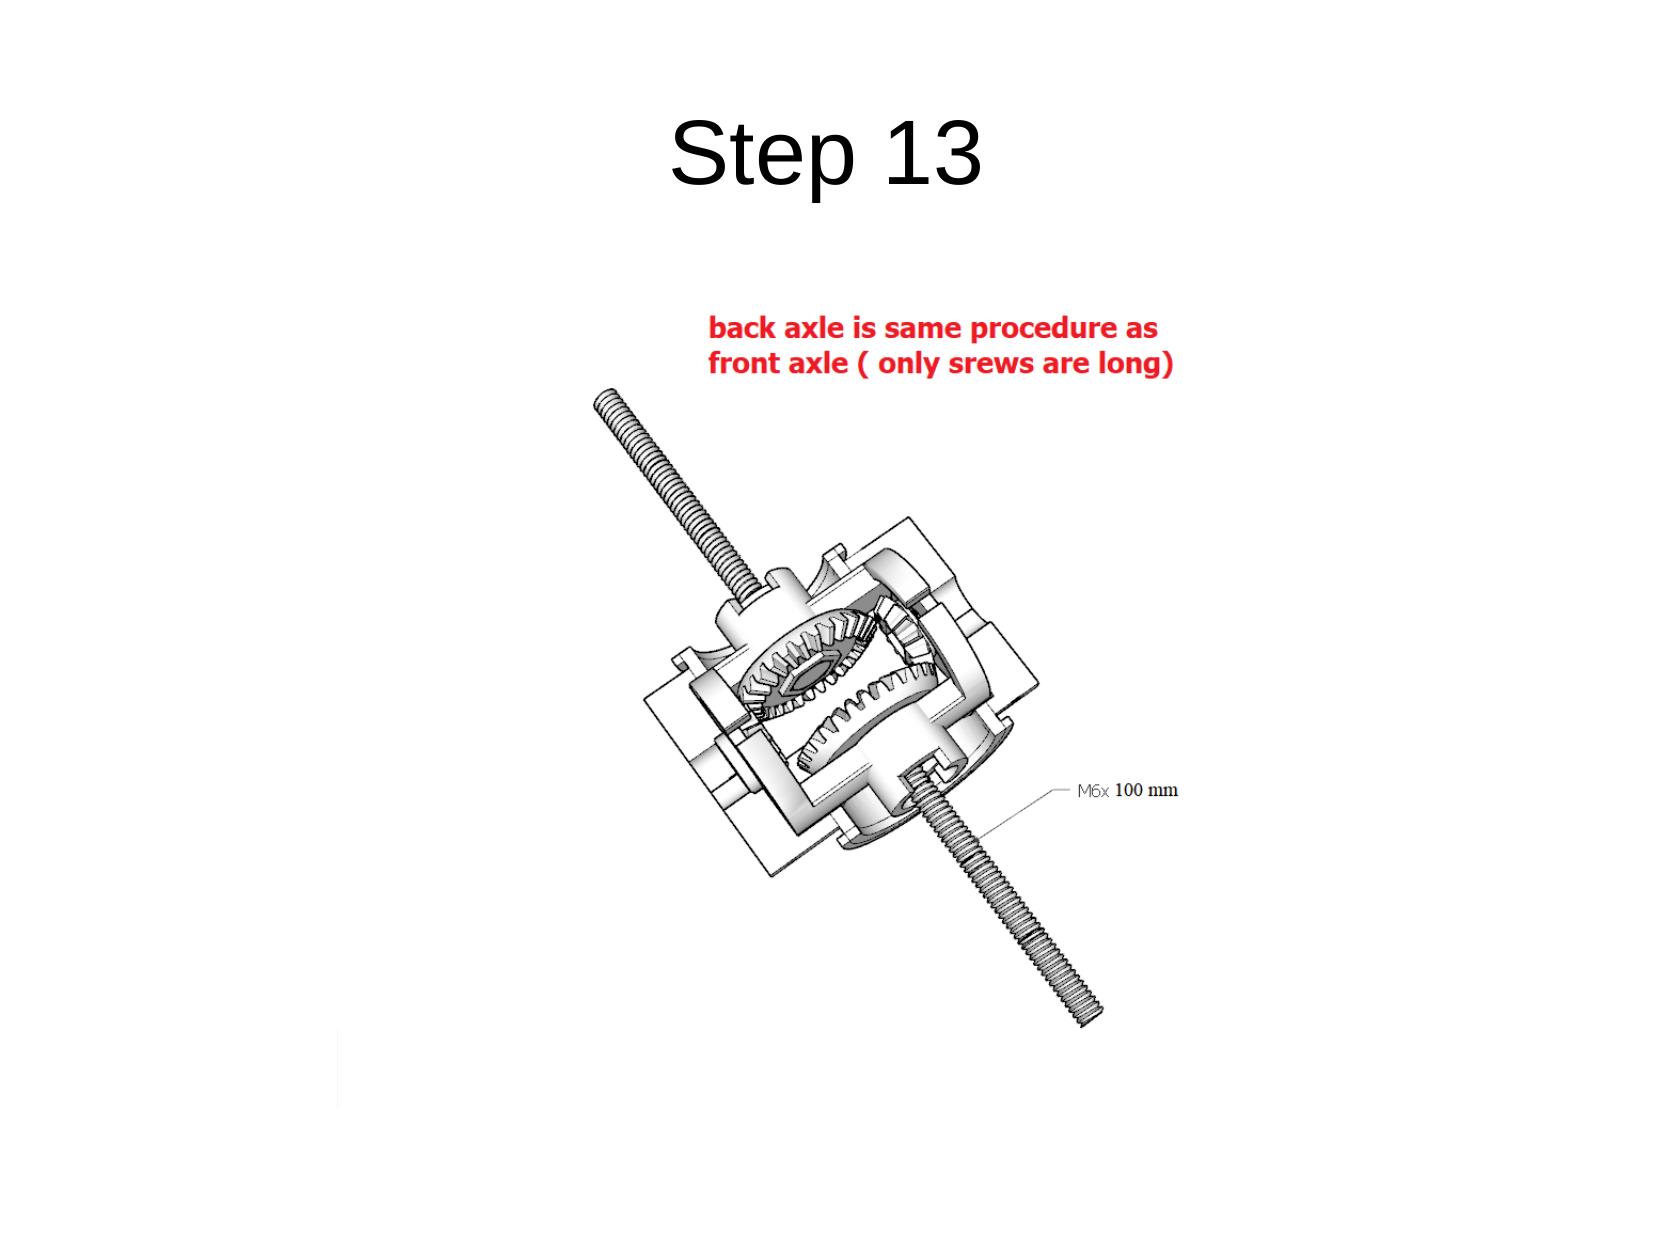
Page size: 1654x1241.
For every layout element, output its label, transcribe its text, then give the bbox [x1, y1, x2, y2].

title Step 13 [82, 49, 1571, 257]
picture [337, 290, 1316, 1109]
